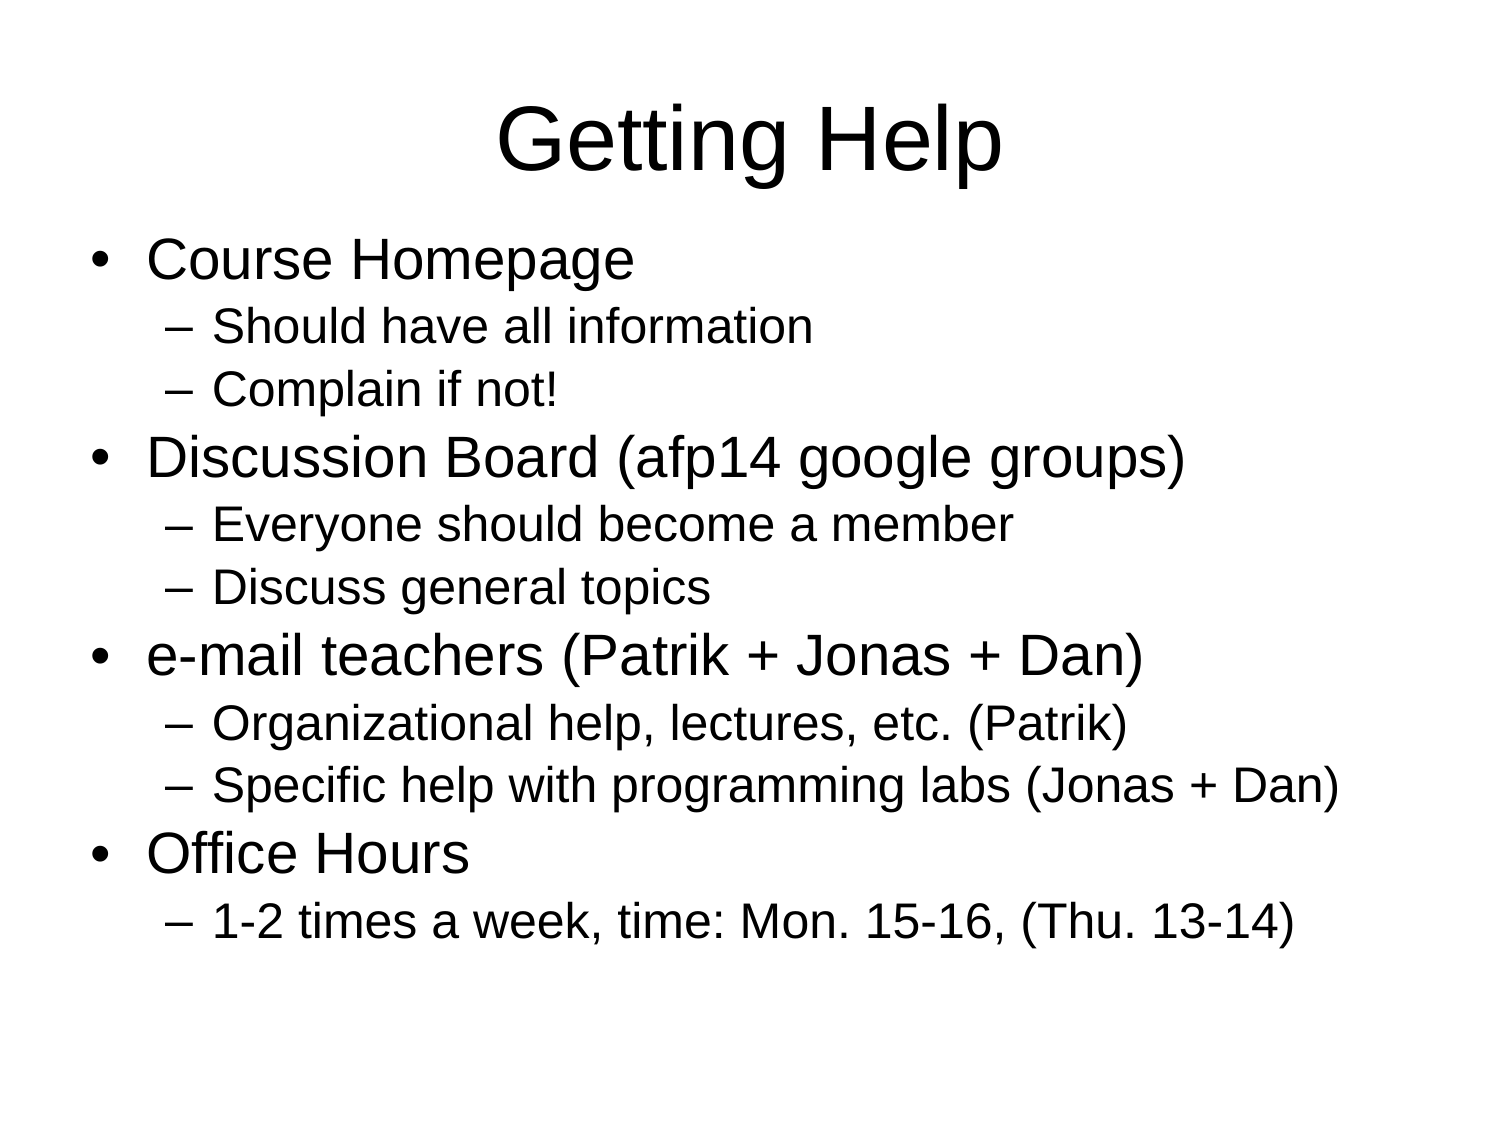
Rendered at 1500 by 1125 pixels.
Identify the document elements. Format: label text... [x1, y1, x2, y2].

list Course Homepage Should have all information Complain if not! Discussion Board (afp14 google groups) Everyone should become a member Discuss general topics e-mail teachers (Patrik + Jonas + Dan) Organizational help, lectures, etc. (Patrik) Specific help with programming labs (Jonas + Dan) Office Hours 1-2 times a week, time: Mon. 15-16, (Thu. 13-14) [75, 224, 1426, 1013]
title Getting Help [75, 45, 1426, 224]
